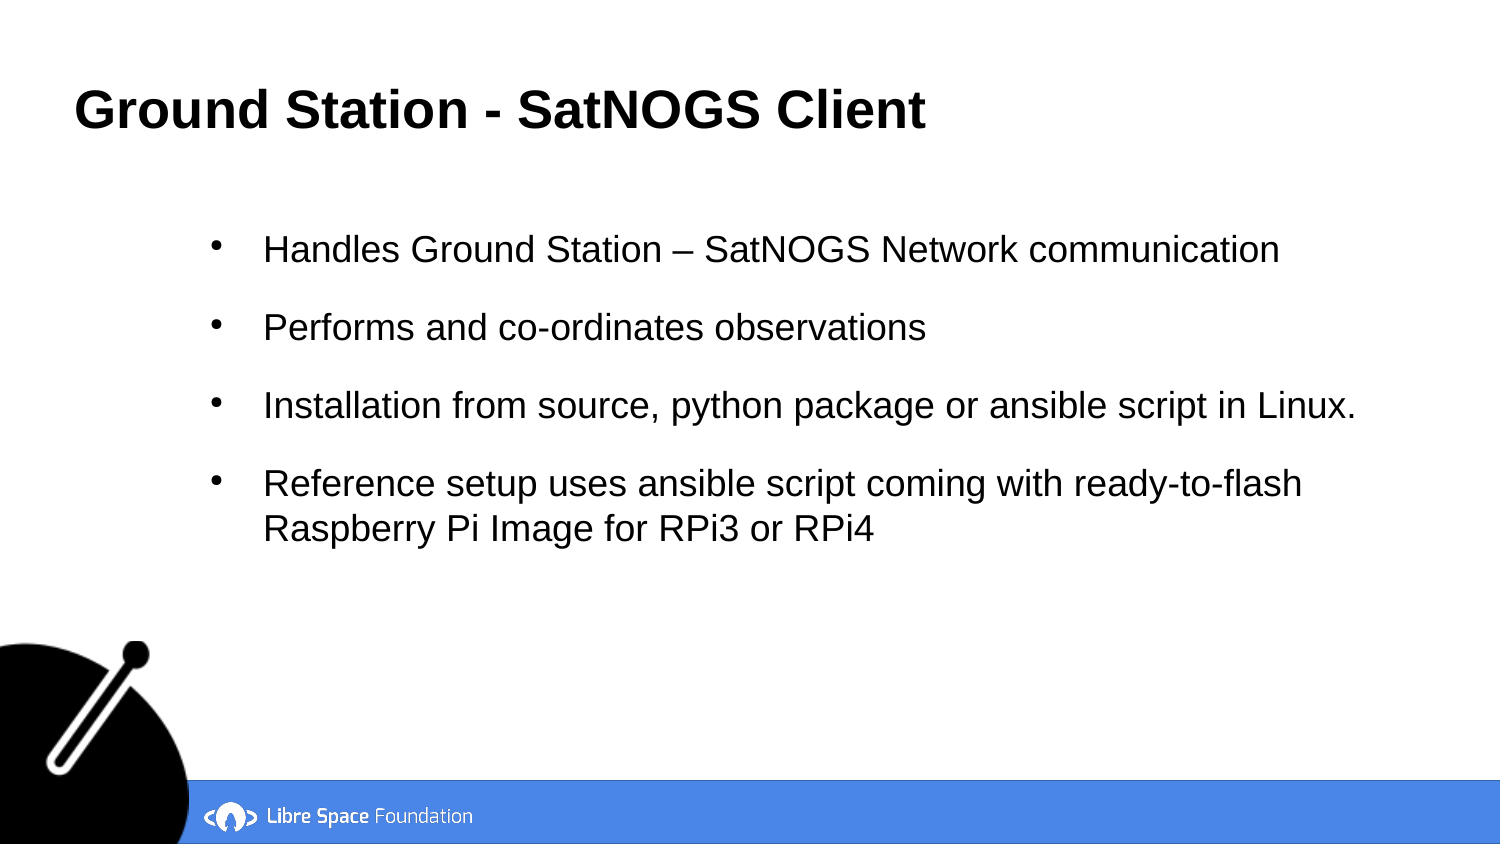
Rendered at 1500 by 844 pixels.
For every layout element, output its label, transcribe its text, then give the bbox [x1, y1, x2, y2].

picture [204, 802, 472, 832]
picture [0, 641, 189, 844]
text_box Handles Ground Station – SatNOGS Network communication Performs and co-ordinates observations Installation from source, python package or ansible script in Linux. Reference setup uses ansible script coming with ready-to-flash Raspberry Pi Image for RPi3 or RPi4 [177, 209, 1381, 586]
title Ground Station - SatNOGS Client [59, 59, 945, 153]
